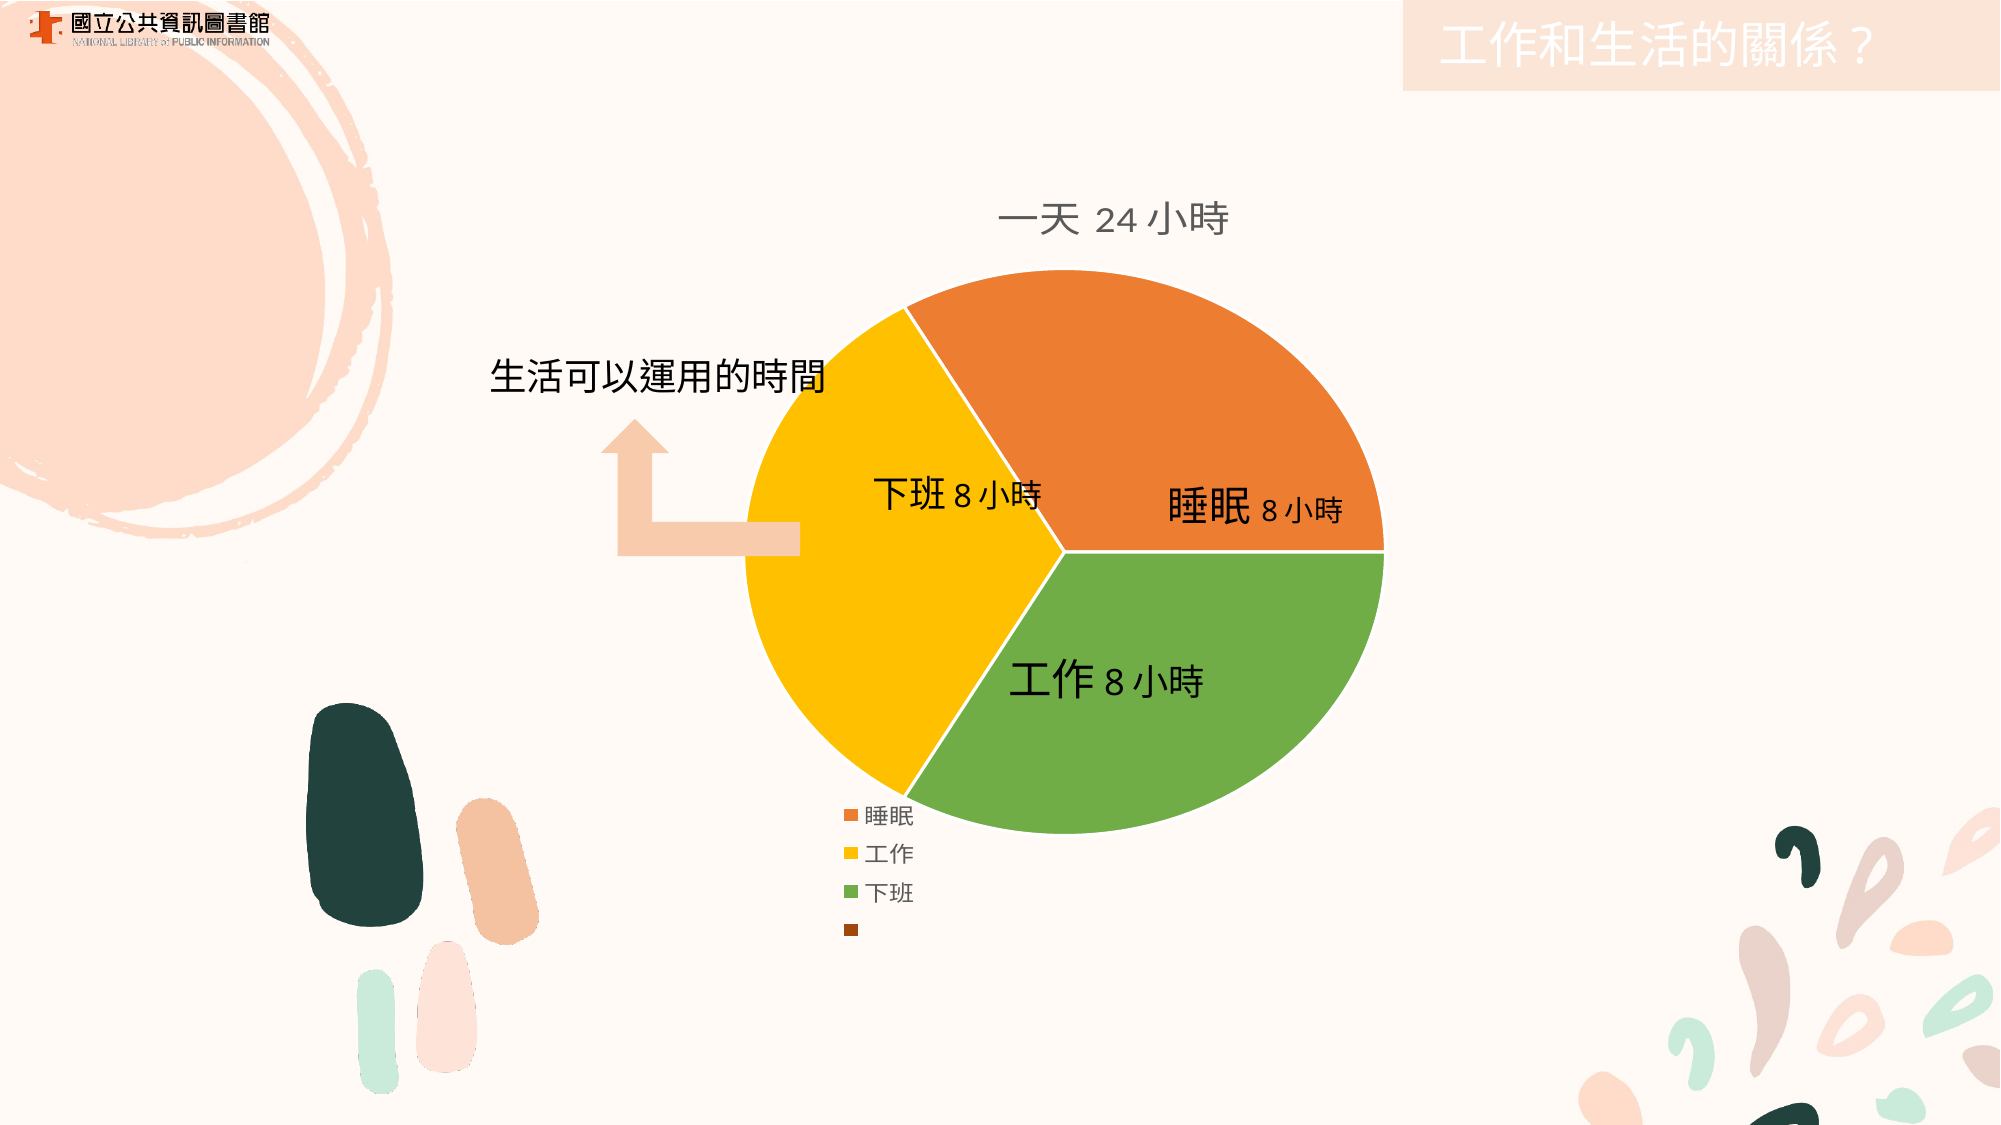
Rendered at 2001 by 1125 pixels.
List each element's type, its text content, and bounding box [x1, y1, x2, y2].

text_box [600, 427, 801, 557]
chart [527, 157, 1702, 941]
text_box 生活可以運用的時間 [474, 350, 894, 427]
text_box 工作和生活的關係? [1424, 0, 2000, 83]
picture [0, 1, 2000, 1125]
text_box 下班8小時 [857, 468, 1096, 544]
text_box 睡眠8小時 [1152, 477, 1425, 549]
text_box 工作8小時 [993, 650, 1236, 722]
text_box [1403, 0, 2000, 91]
